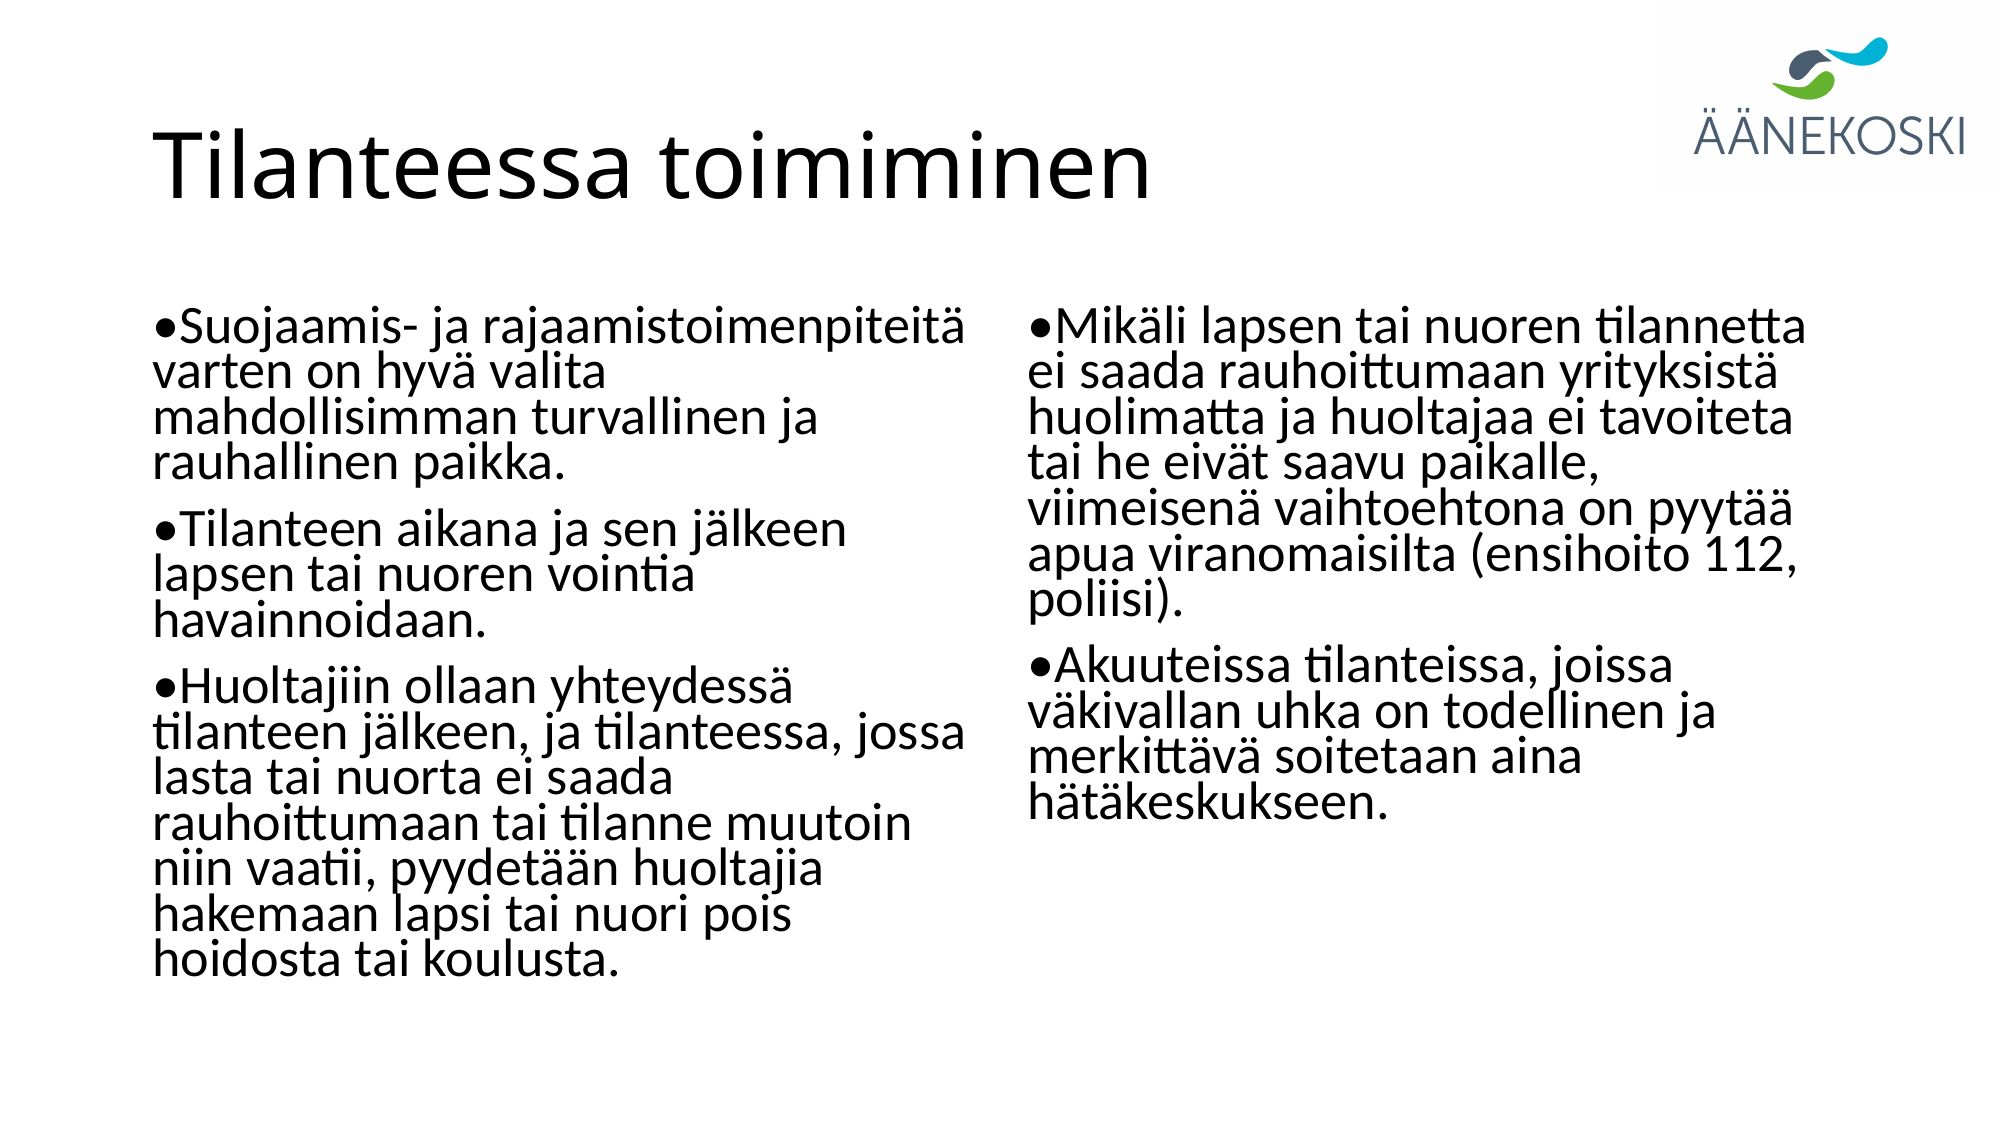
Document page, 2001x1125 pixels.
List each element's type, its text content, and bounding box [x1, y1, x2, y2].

title Tilanteessa toimiminen [137, 59, 1863, 278]
picture [1656, 0, 2000, 193]
list •Mikäli lapsen tai nuoren tilannetta ei saada rauhoittumaan yrityksistä huolimatta ja huoltajaa ei tavoiteta tai he eivät saavu paikalle, viimeisenä vaihtoehtona on pyytää apua viranomaisilta (ensihoito 112, poliisi). •Akuuteissa tilanteissa, joissa väkivallan uhka on todellinen ja merkittävä soitetaan aina hätäkeskukseen. [1012, 299, 1863, 1014]
list •Suojaamis- ja rajaamistoimenpiteitä varten on hyvä valita mahdollisimman turvallinen ja rauhallinen paikka. •Tilanteen aikana ja sen jälkeen lapsen tai nuoren vointia havainnoidaan. •Huoltajiin ollaan yhteydessä tilanteen jälkeen, ja tilanteessa, jossa lasta tai nuorta ei saada rauhoittumaan tai tilanne muutoin niin vaatii, pyydetään huoltajia hakemaan lapsi tai nuori pois hoidosta tai koulusta. [137, 299, 988, 1014]
